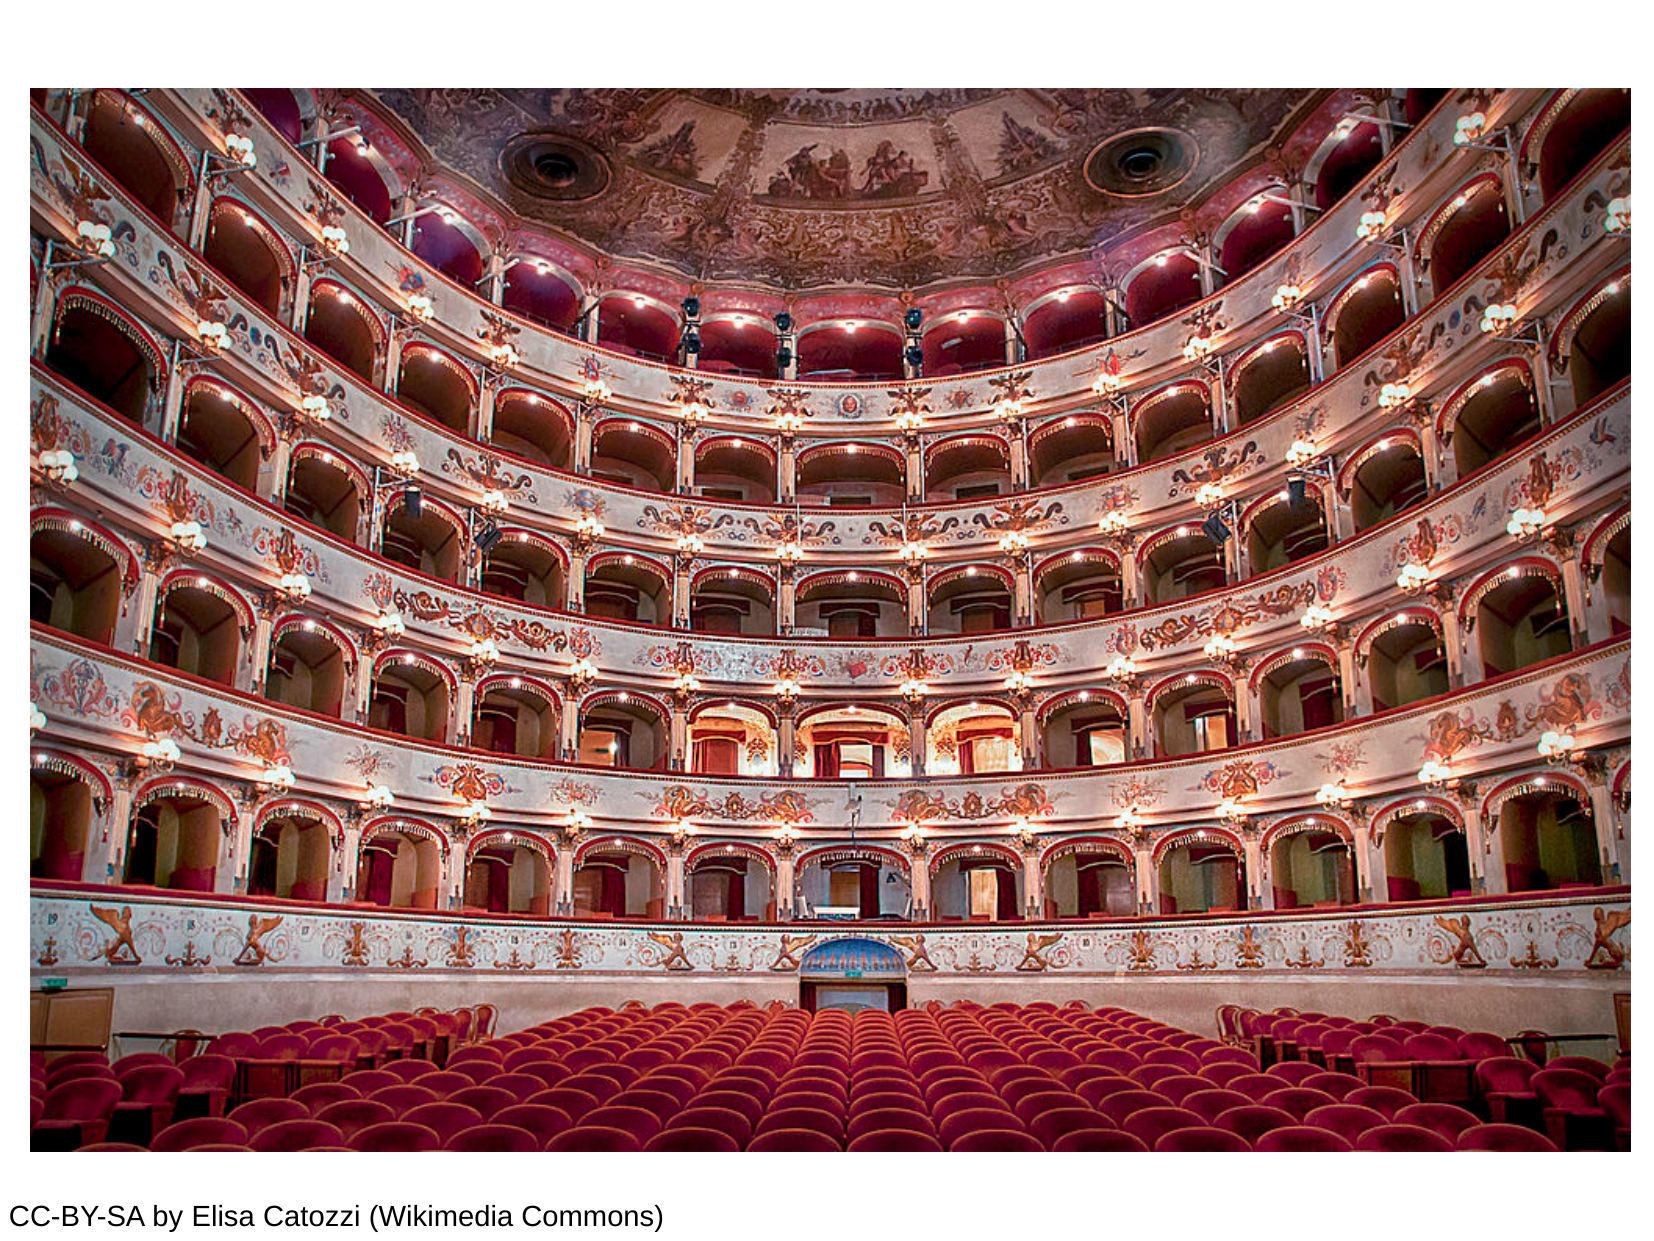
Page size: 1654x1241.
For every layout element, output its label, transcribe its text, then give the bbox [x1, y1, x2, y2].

text_box CC-BY-SA by Elisa Catozzi (Wikimedia Commons) [0, 1192, 680, 1241]
picture [30, 88, 1631, 1152]
